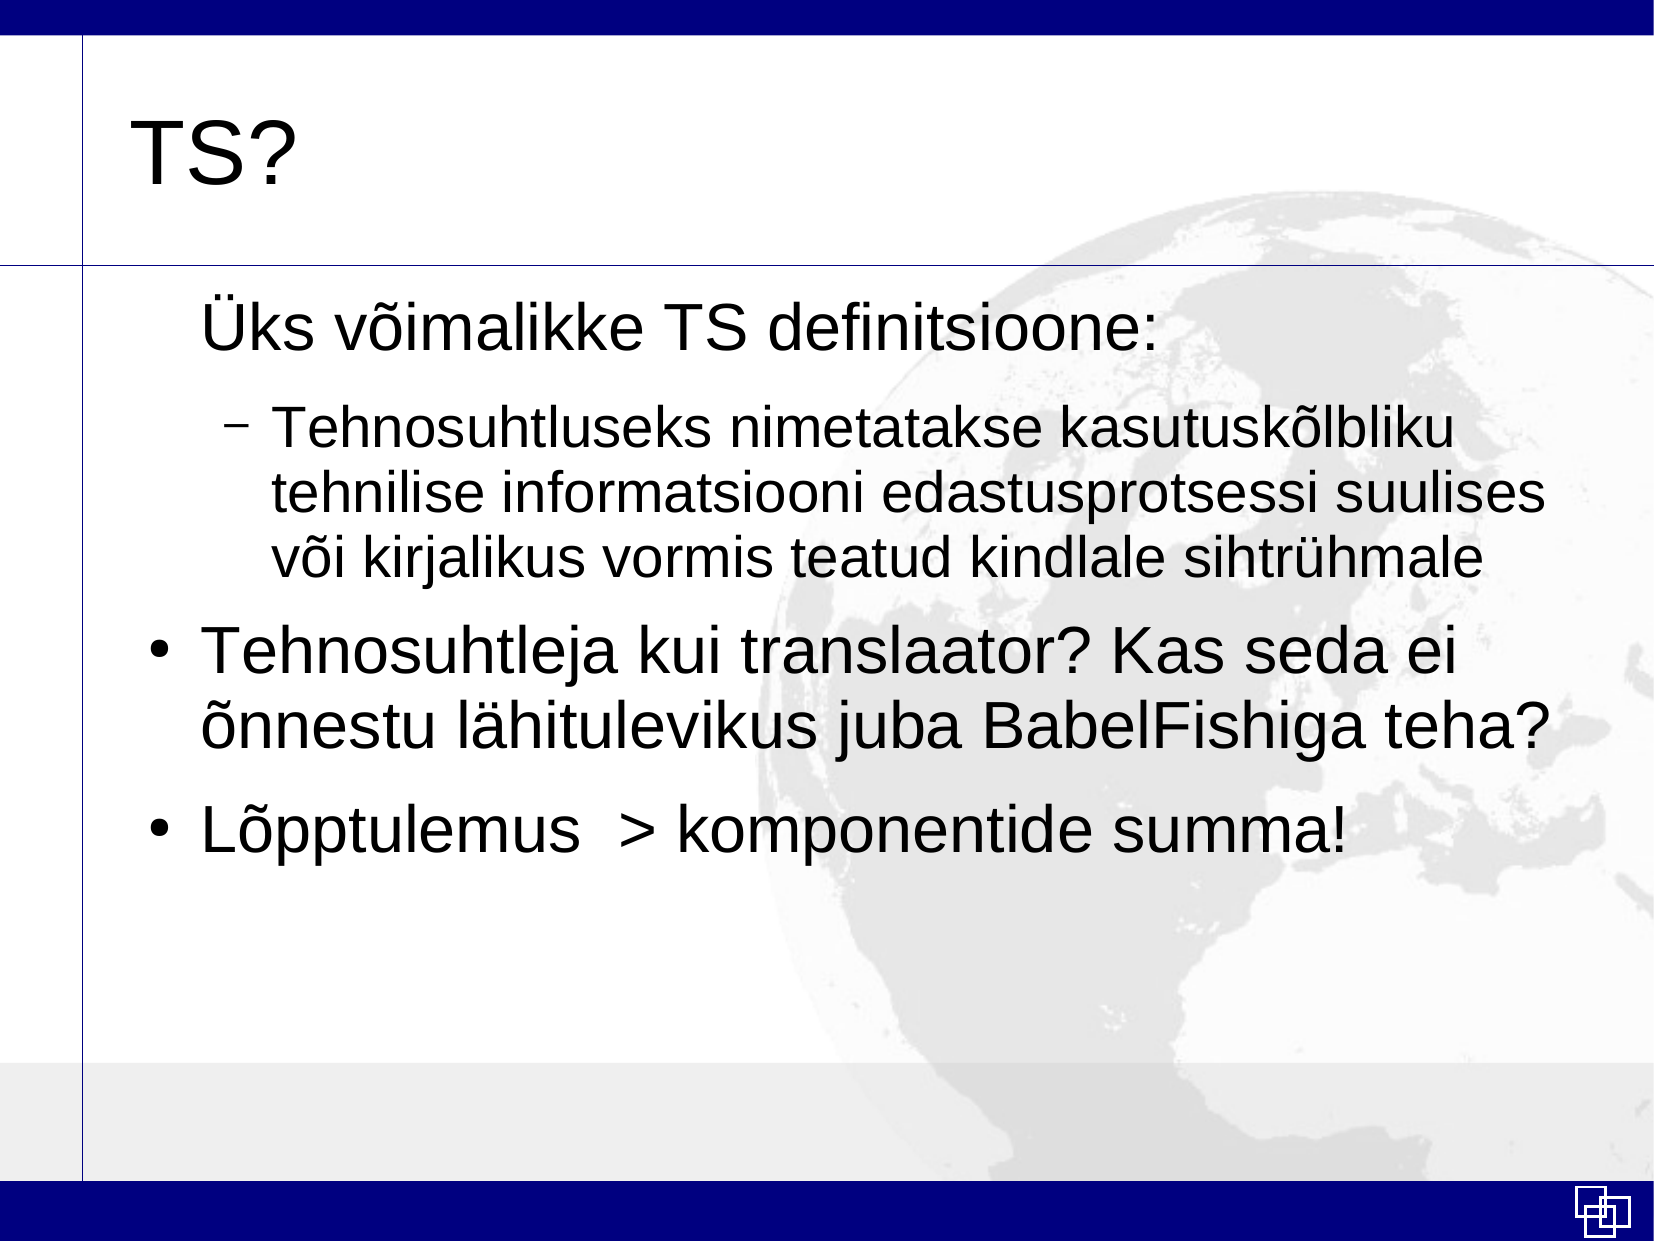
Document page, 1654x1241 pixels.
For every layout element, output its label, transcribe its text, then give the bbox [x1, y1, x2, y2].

title TS? [129, 49, 1619, 257]
list Üks võimalikke TS definitsioone: Tehnosuhtluseks nimetatakse kasutuskõlbliku tehnilise informatsiooni edastusprotsessi suulises või kirjalikus vormis teatud kindlale sihtrühmale Tehnosuhtleja kui translaator? Kas seda ei õnnestu lähitulevikus juba BabelFishiga teha? Lõpptulemus > komponentide summa! [129, 290, 1619, 1094]
